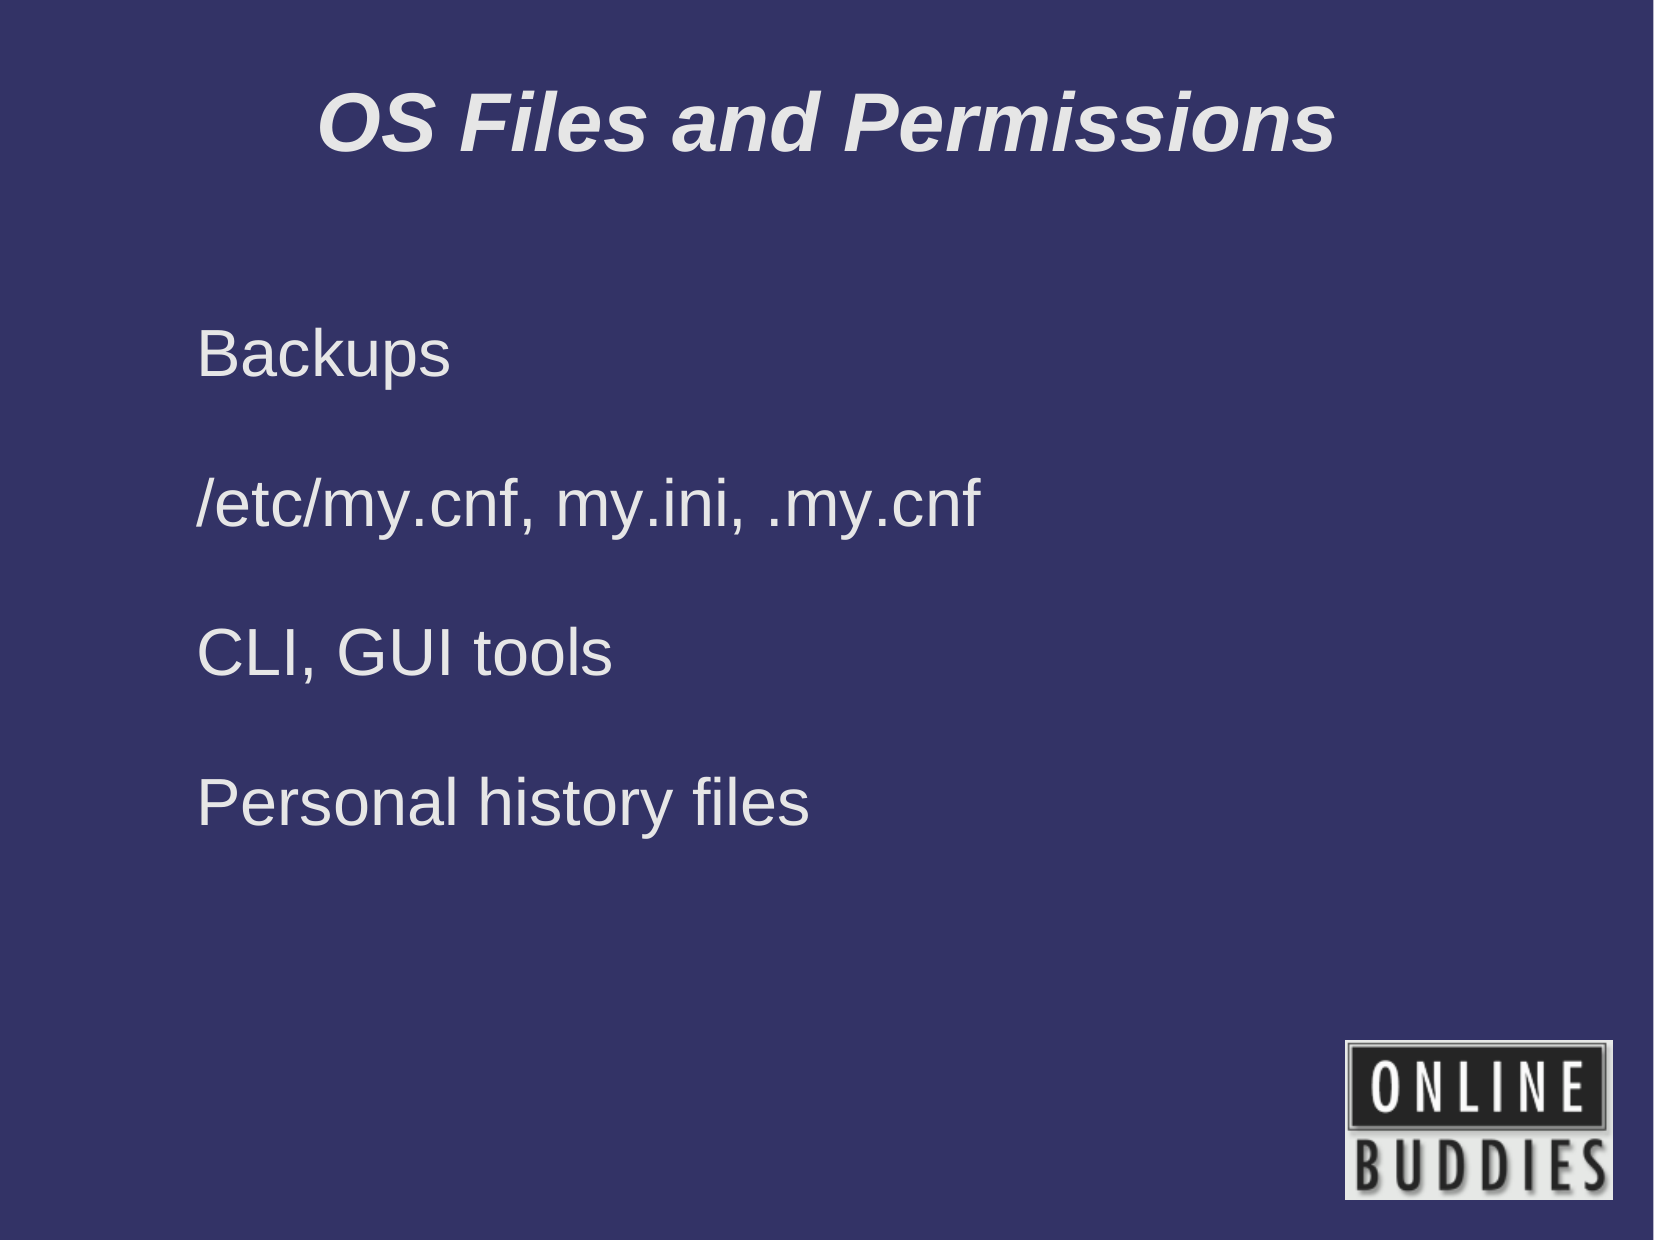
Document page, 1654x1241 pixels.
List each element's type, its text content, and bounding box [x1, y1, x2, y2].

list Backups /etc/my.cnf, my.ini, .my.cnf CLI, GUI tools Personal history files [184, 241, 1576, 1023]
picture [1345, 1040, 1613, 1200]
title OS Files and Permissions [121, 19, 1534, 227]
